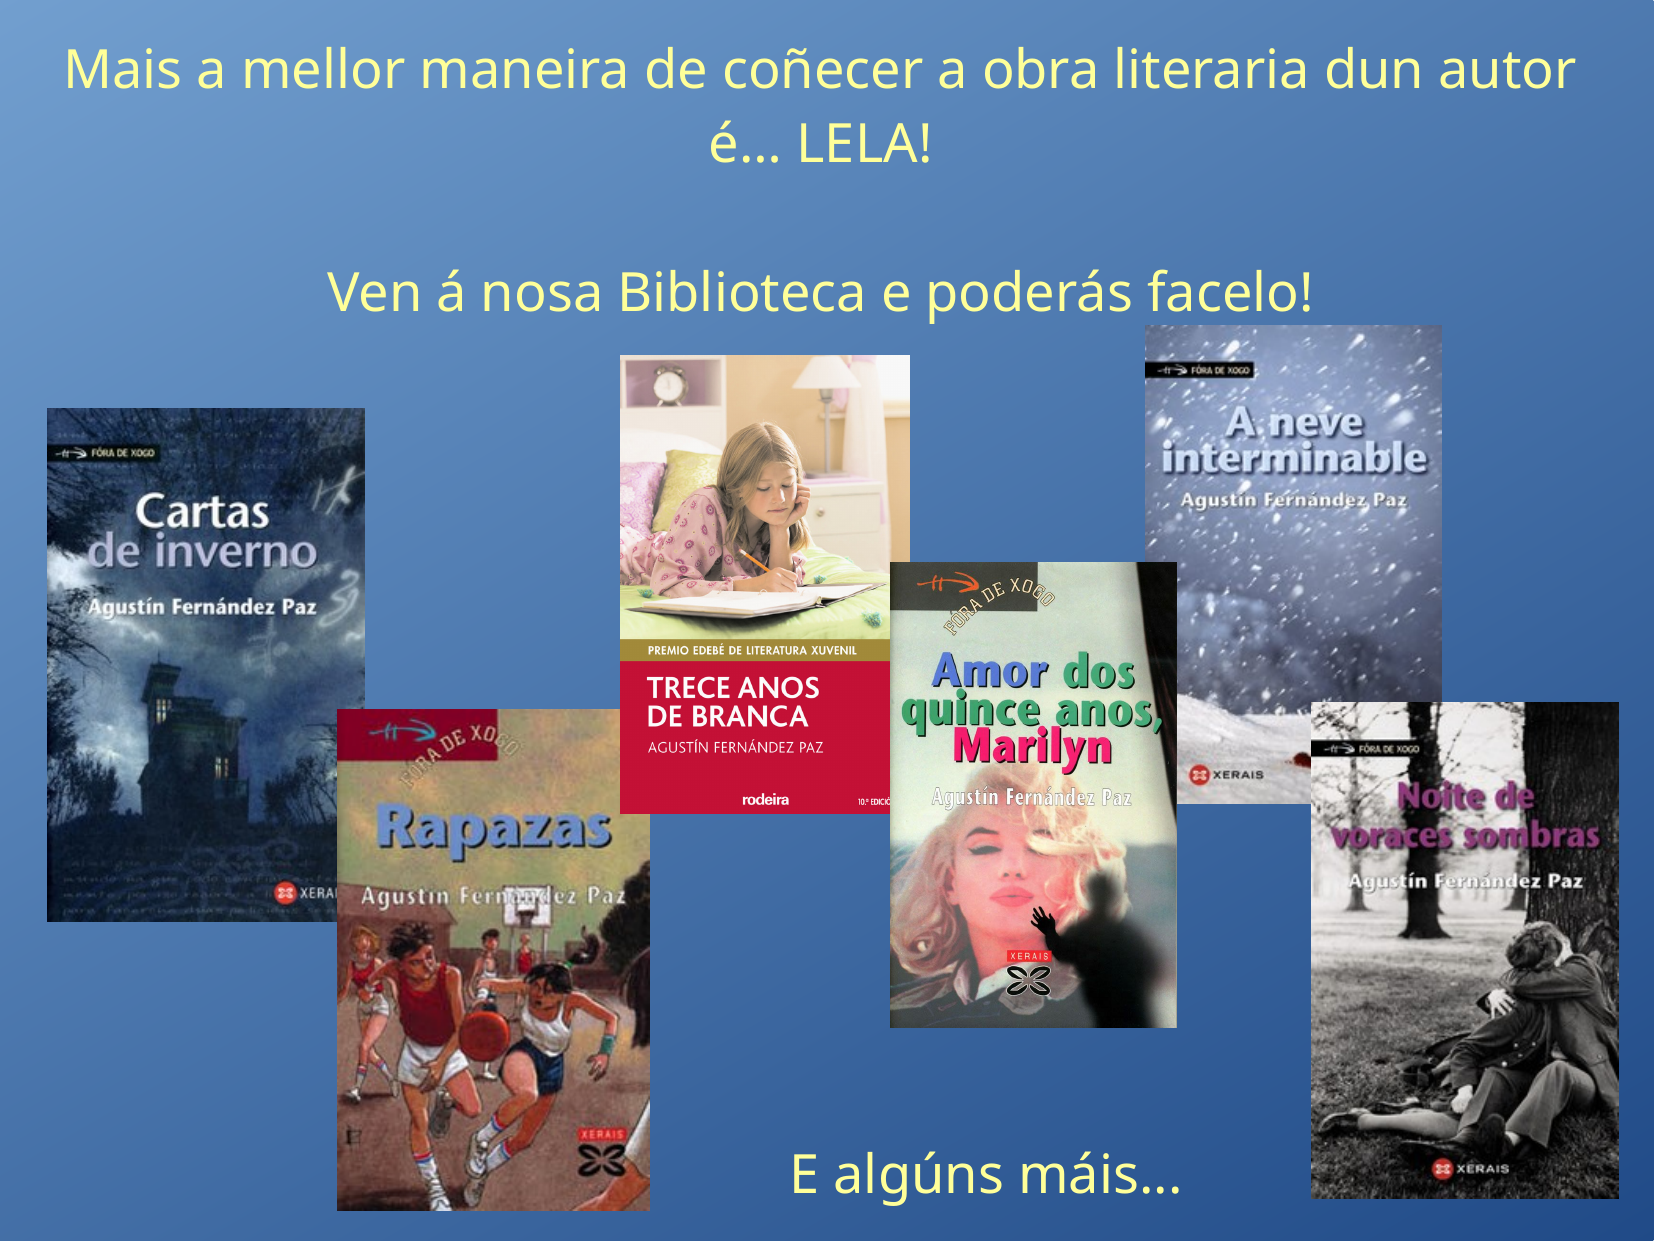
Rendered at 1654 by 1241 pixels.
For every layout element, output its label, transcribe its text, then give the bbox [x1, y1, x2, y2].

picture [47, 325, 1619, 1211]
text_box E algúns máis... [631, 1127, 1341, 1223]
text_box Mais a mellor maneira de coñecer a obra literaria dun autor é… LELA! Ven á nosa Biblioteca e poderás facelo! [47, 23, 1595, 290]
